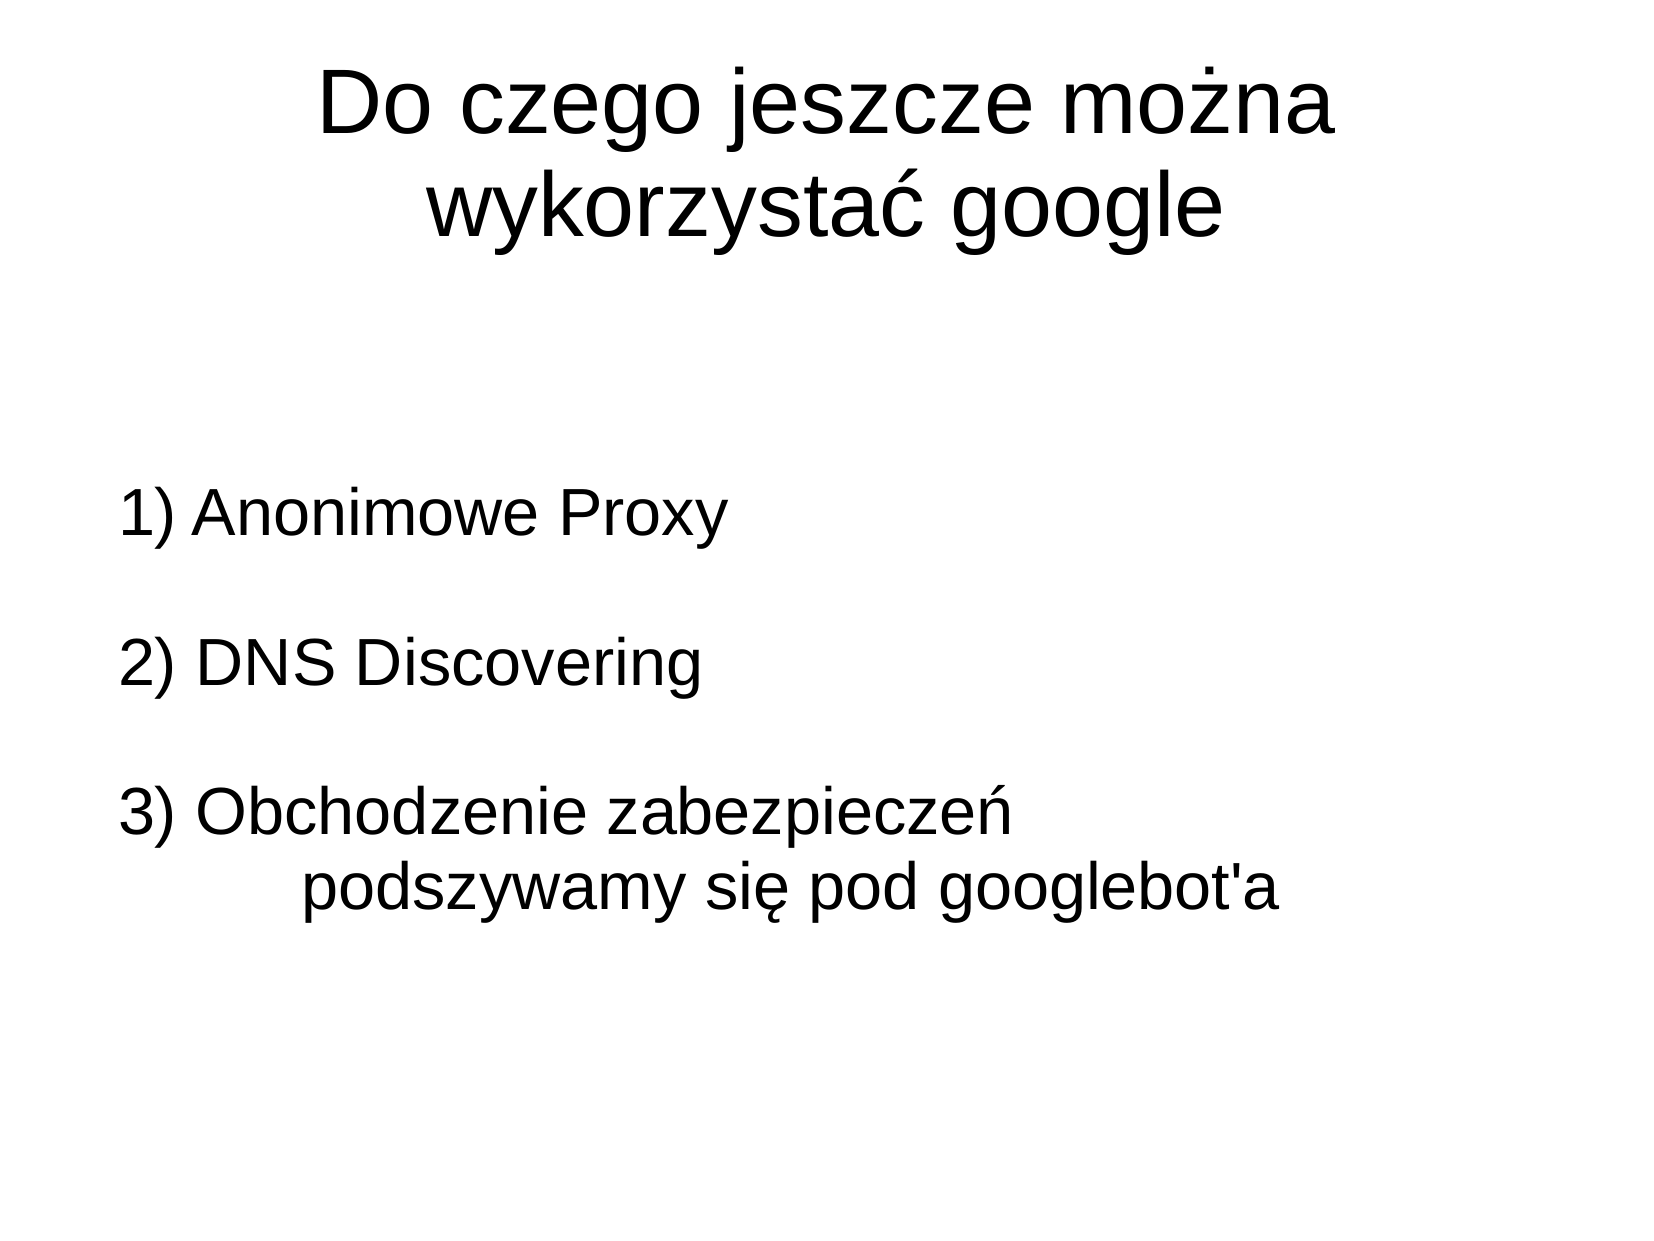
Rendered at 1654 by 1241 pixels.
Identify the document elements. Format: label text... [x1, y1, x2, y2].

title Do czego jeszcze można wykorzystać google [82, 49, 1571, 257]
subtitle 1) Anonimowe Proxy 2) DNS Discovering 3) Obchodzenie zabezpieczeń podszywamy się pod googlebot'a [82, 290, 1571, 1109]
